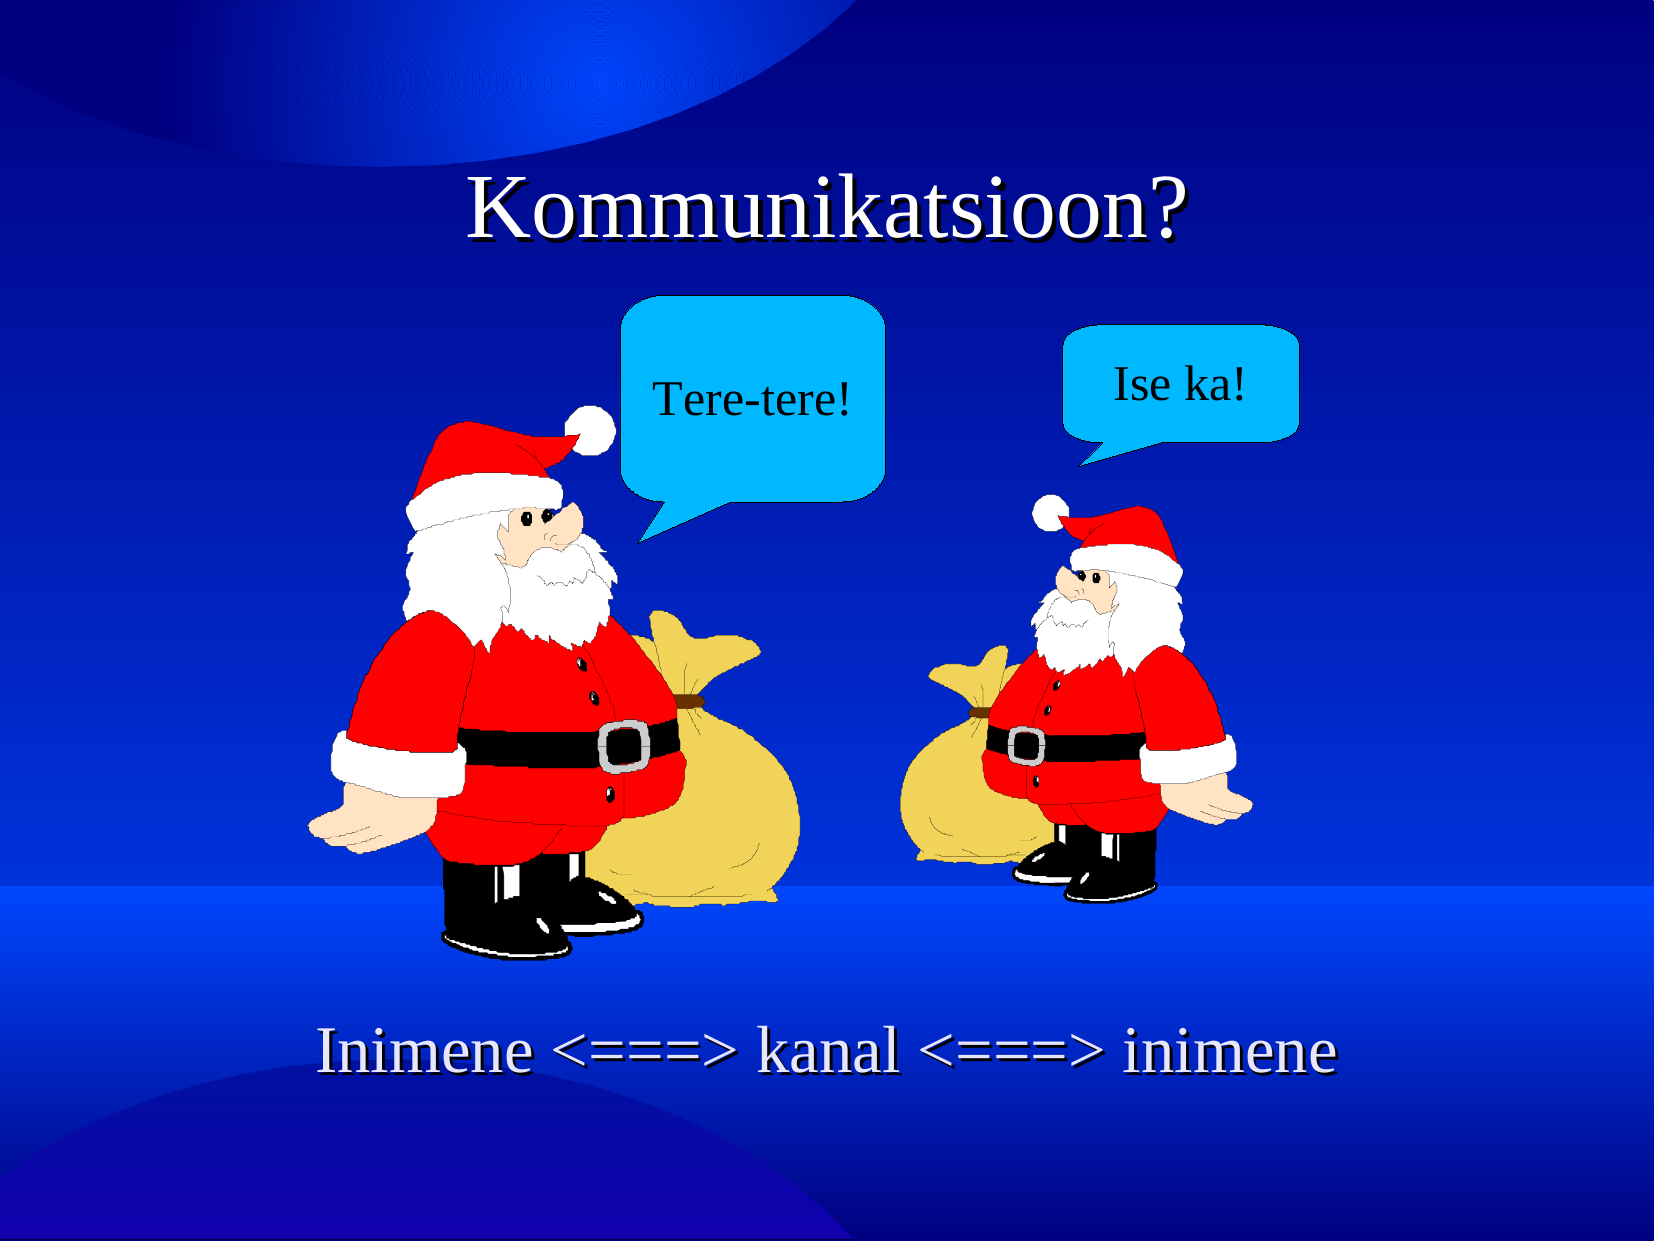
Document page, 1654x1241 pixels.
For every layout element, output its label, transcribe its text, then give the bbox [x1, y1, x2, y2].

picture [307, 405, 801, 961]
picture [900, 494, 1254, 904]
text_box Tere-tere! [620, 295, 886, 544]
subtitle Inimene <===> kanal <===> inimene [121, 974, 1534, 1127]
title Kommunikatsioon? [121, 102, 1534, 311]
text_box Ise ka! [1062, 324, 1300, 467]
